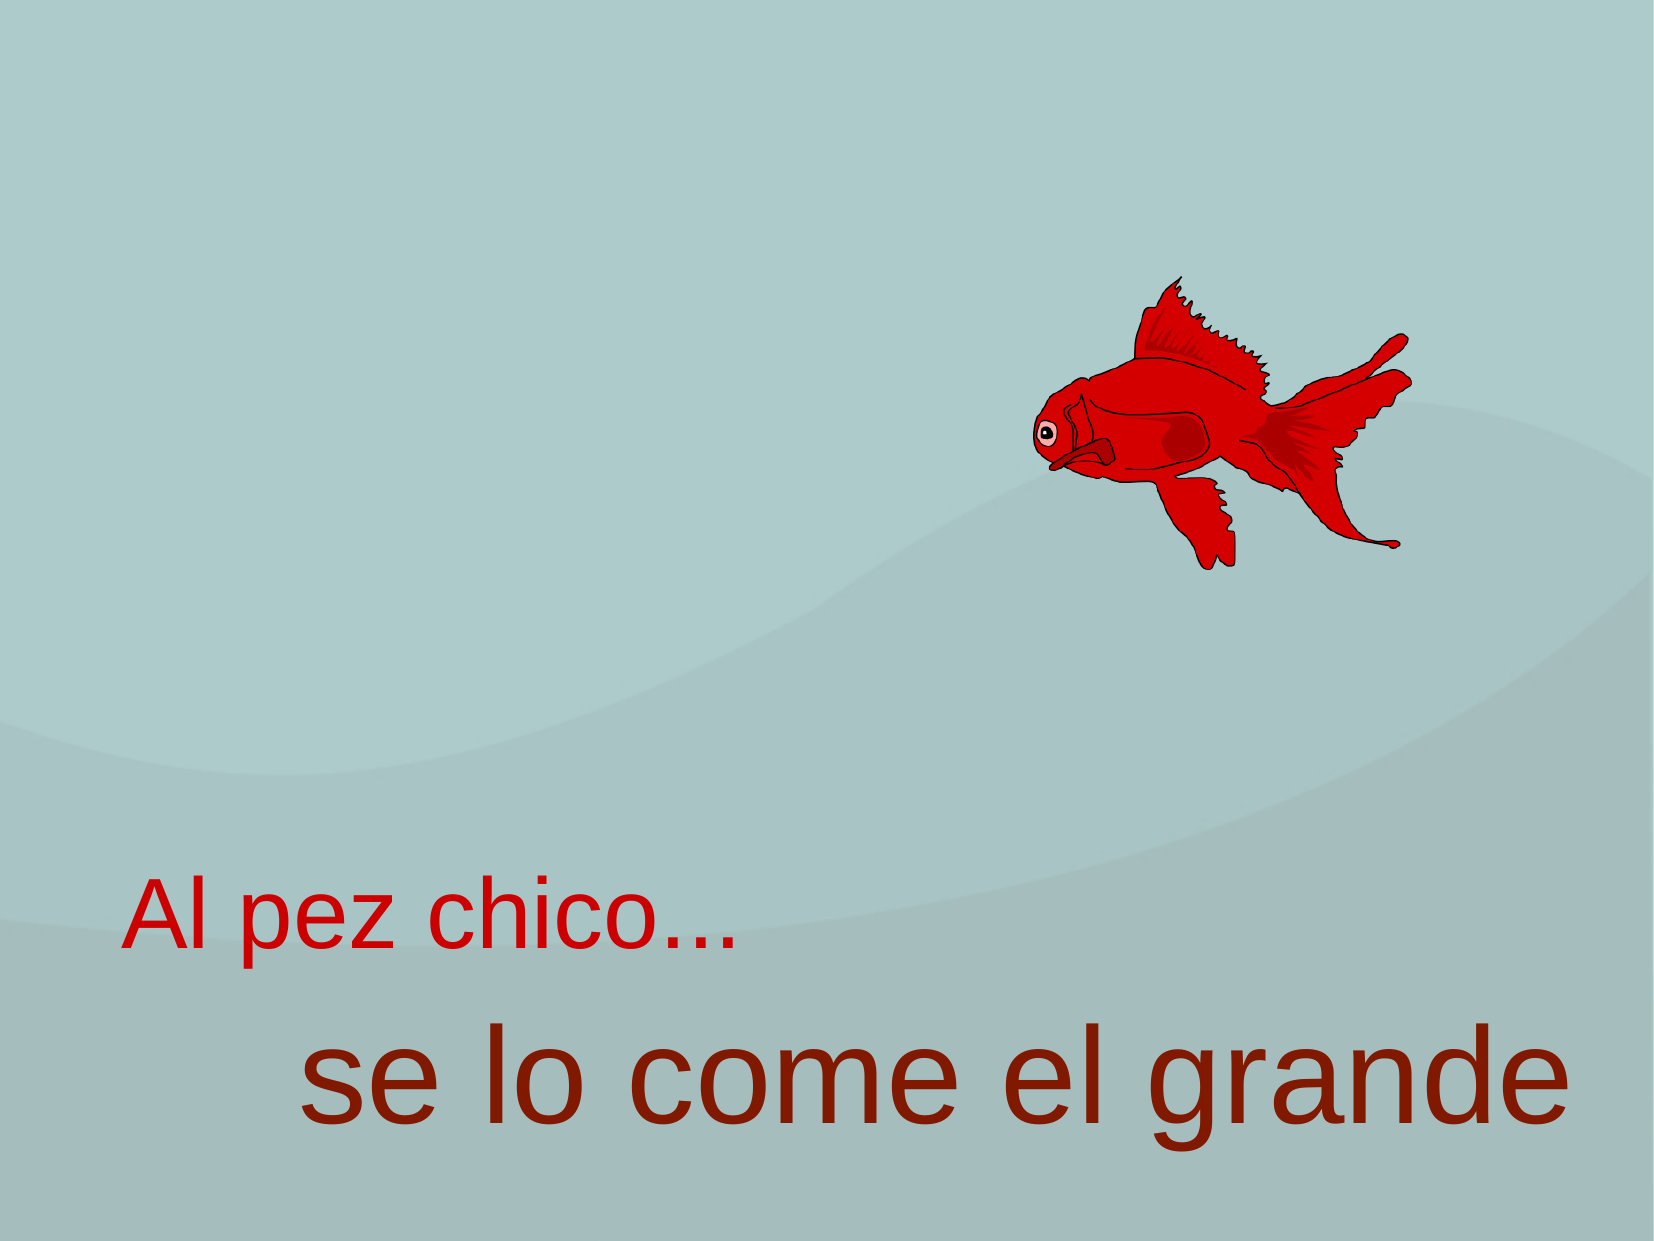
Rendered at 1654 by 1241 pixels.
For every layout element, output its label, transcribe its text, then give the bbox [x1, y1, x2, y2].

picture [0, 0, 1654, 1241]
text_box Al pez chico... [106, 850, 1229, 978]
text_box se lo come el grande [283, 992, 1654, 1161]
